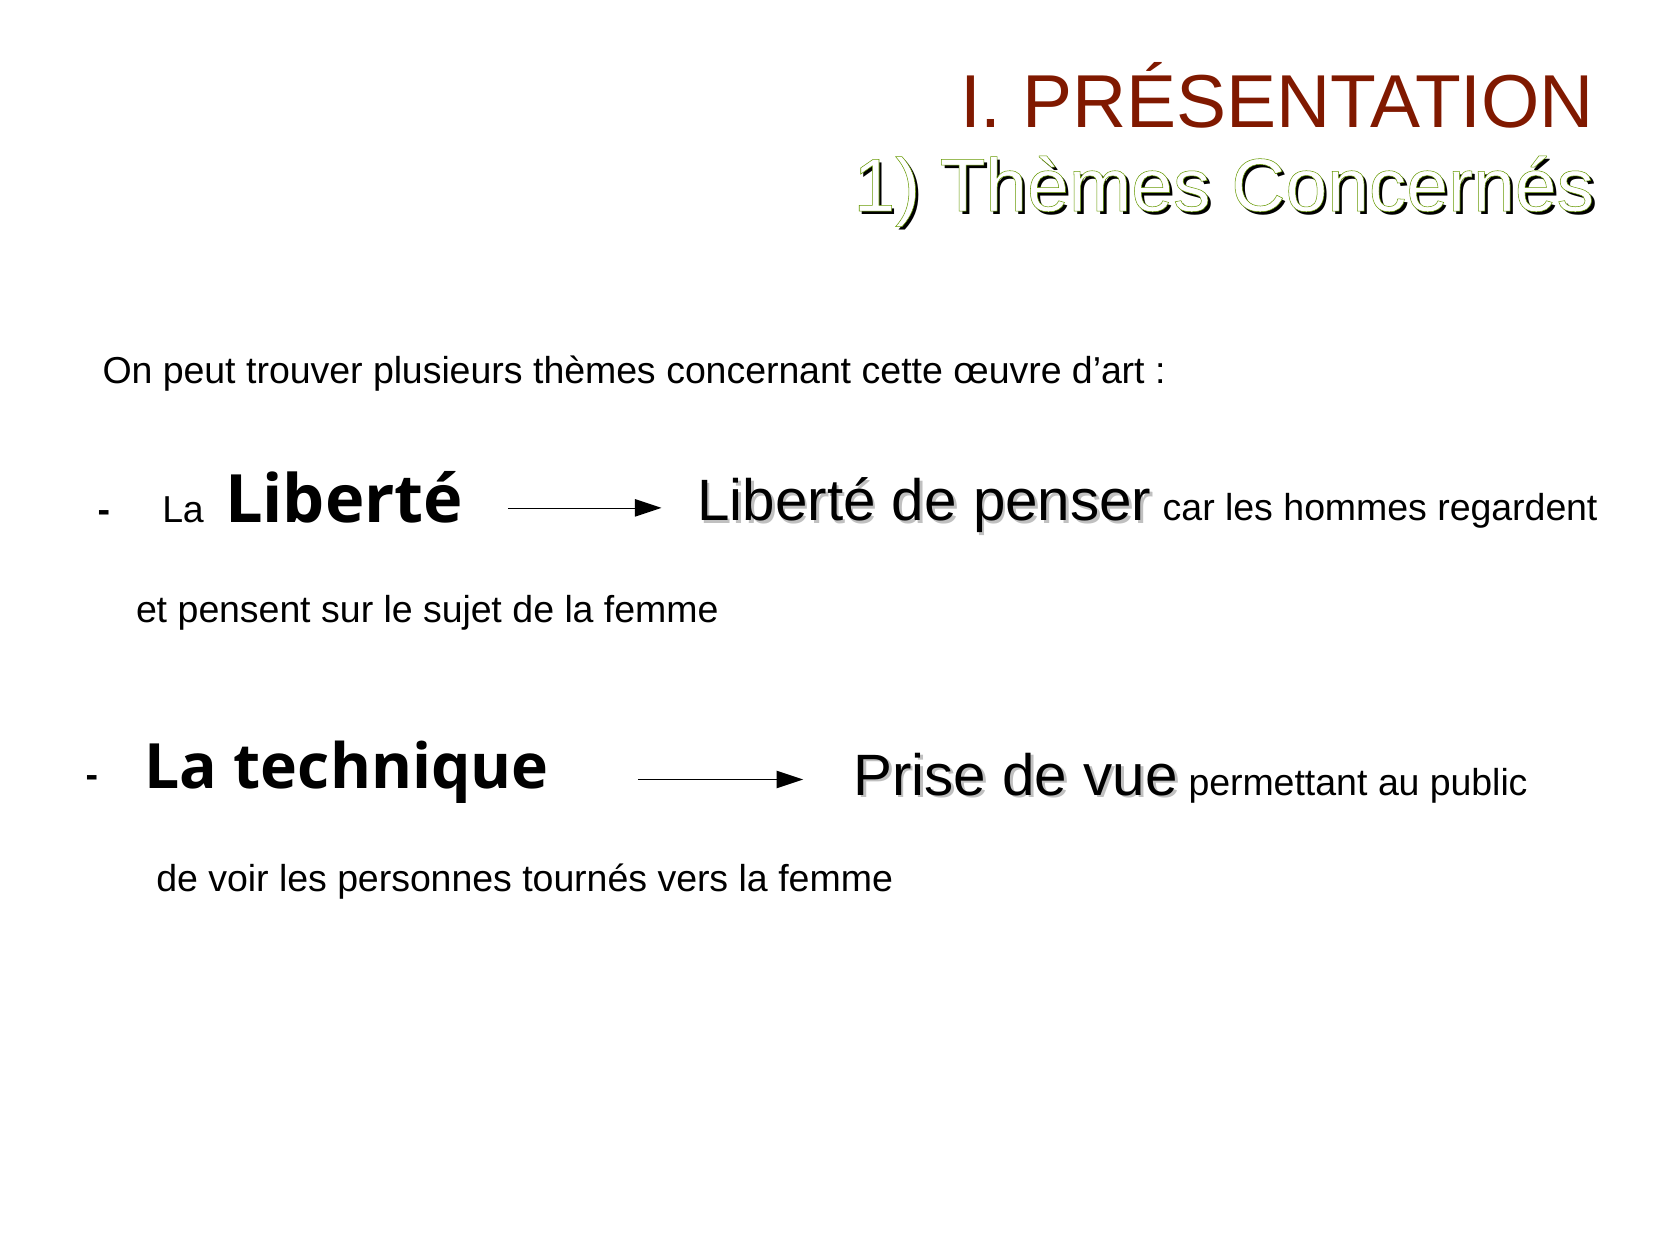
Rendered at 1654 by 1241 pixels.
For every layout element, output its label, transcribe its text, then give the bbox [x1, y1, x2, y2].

text_box On peut trouver plusieurs thèmes concernant cette œuvre d’art : [87, 342, 1182, 400]
text_box et pensent sur le sujet de la femme [121, 580, 745, 638]
text_box - [70, 746, 114, 804]
text_box Prise de vue permettant au public [838, 735, 1570, 815]
title I. PRÉSENTATION 1) Thèmes concernés [106, 59, 1595, 312]
text_box La technique [129, 714, 638, 833]
text_box de voir les personnes tournés vers la femme [141, 850, 908, 908]
text_box - La Liberté [82, 443, 579, 565]
text_box Liberté de penser car les hommes regardent [661, 460, 1623, 541]
